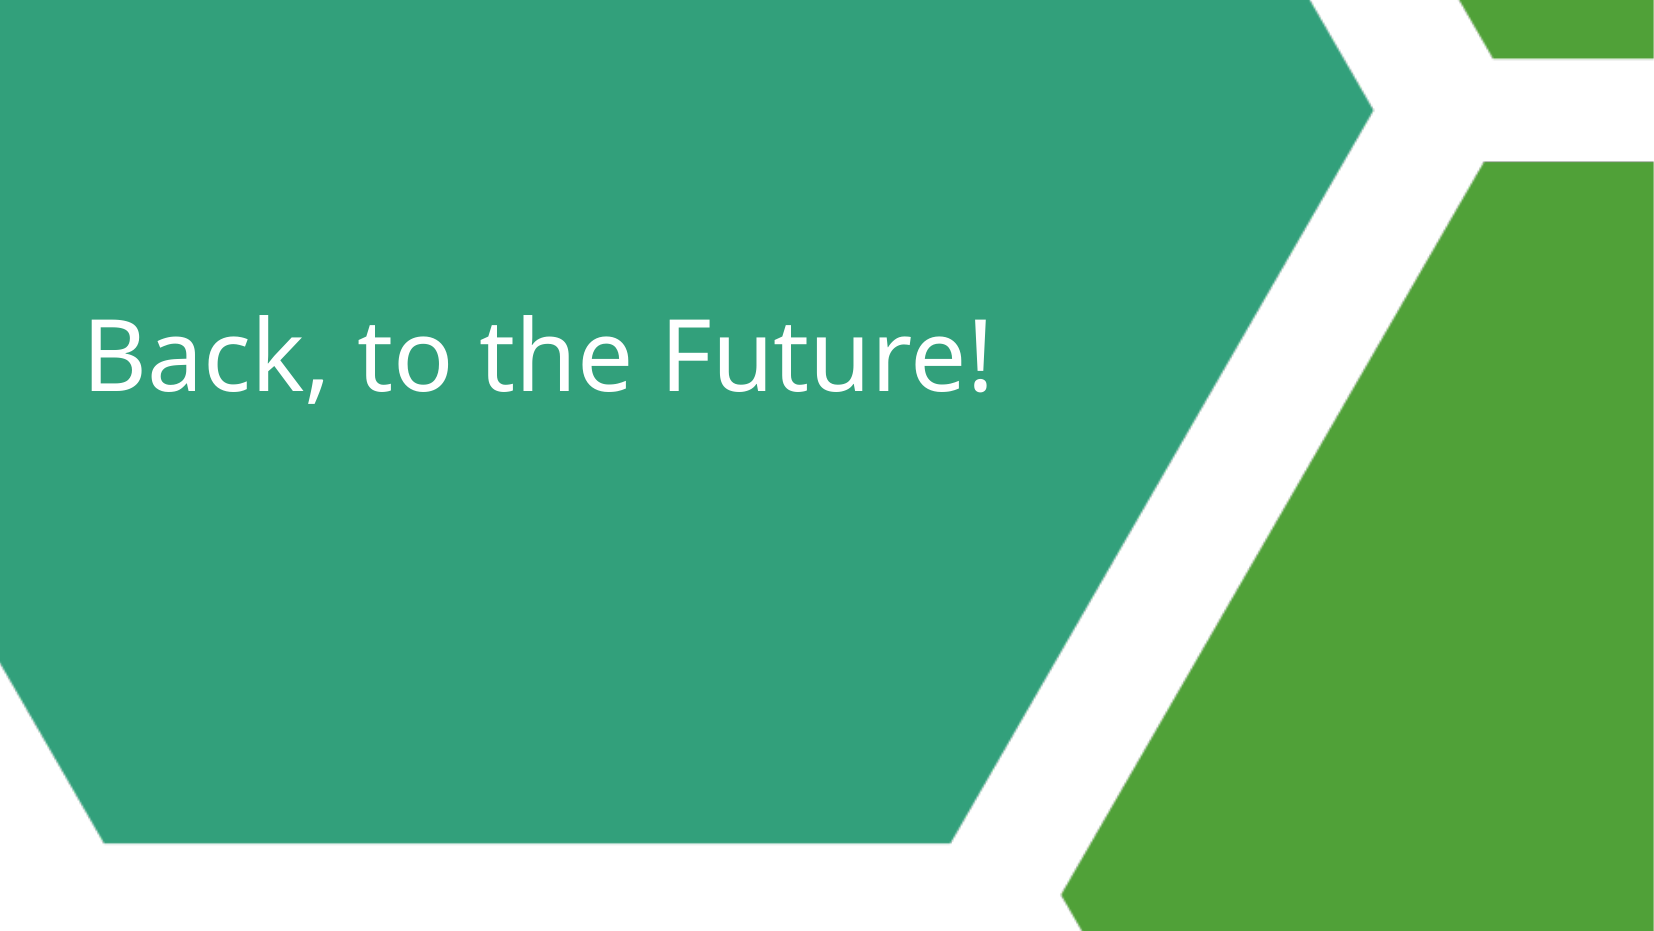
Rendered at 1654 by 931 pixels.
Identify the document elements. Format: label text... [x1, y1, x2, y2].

picture [0, 0, 1654, 931]
title Back, to the Future! [82, 219, 1218, 486]
